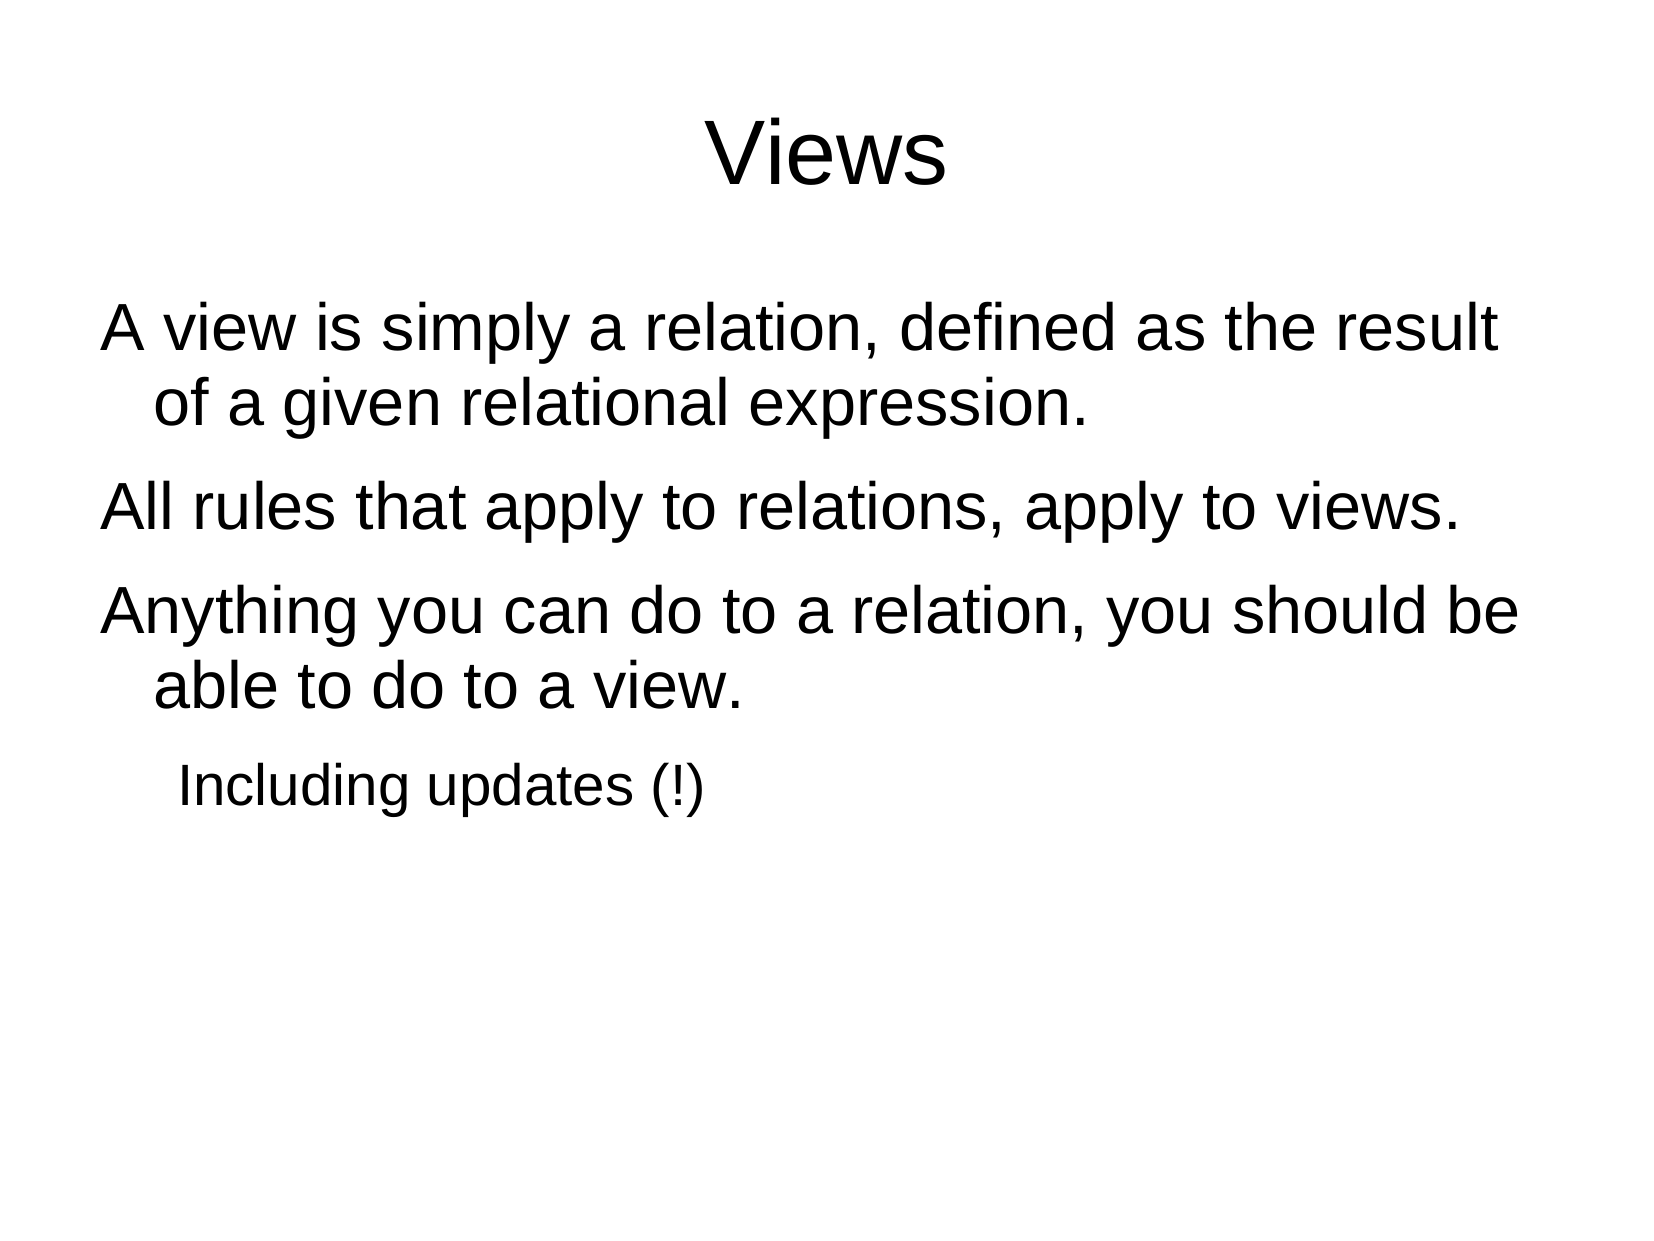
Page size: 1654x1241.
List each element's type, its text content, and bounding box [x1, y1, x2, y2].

list A view is simply a relation, defined as the result of a given relational expression. All rules that apply to relations, apply to views. Anything you can do to a relation, you should be able to do to a view. Including updates (!) [82, 290, 1571, 1094]
title Views [82, 56, 1571, 250]
